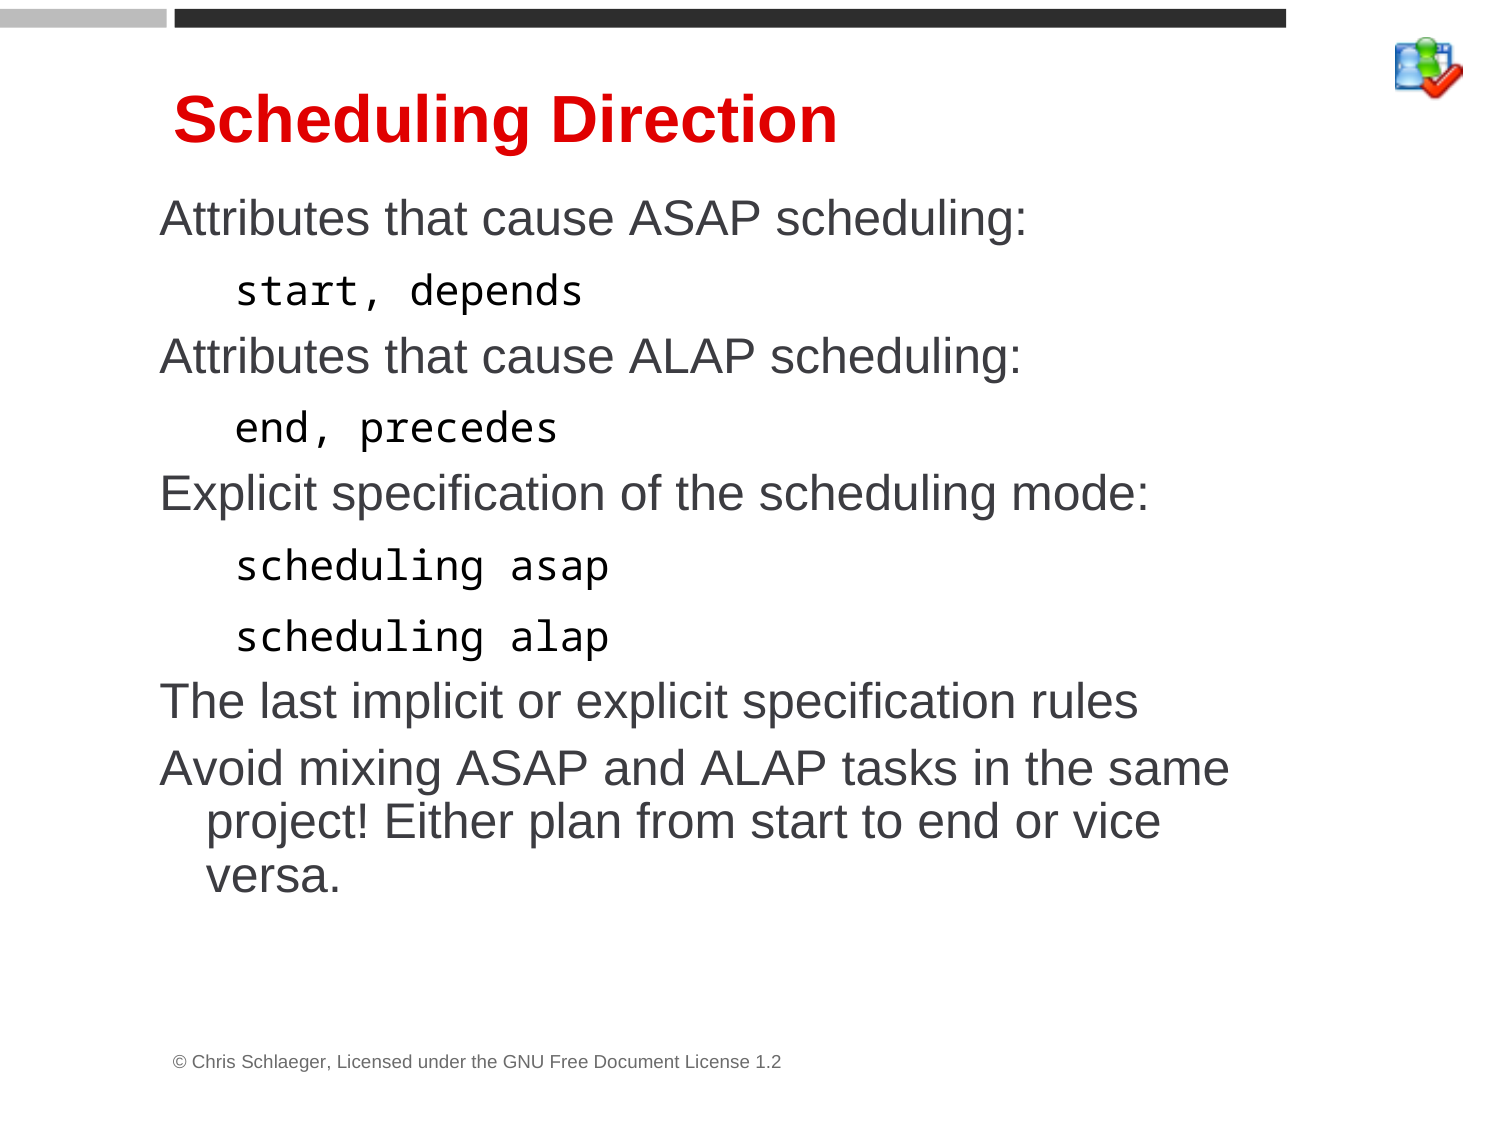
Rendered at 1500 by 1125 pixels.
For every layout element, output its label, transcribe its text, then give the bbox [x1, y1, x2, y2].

picture [1395, 37, 1463, 105]
list Attributes that cause ASAP scheduling: start, depends Attributes that cause ALAP scheduling: end, precedes Explicit specification of the scheduling mode: scheduling asap scheduling alap The last implicit or explicit specification rules Avoid mixing ASAP and ALAP tasks in the same project! Either plan from start to end or vice versa. [159, 193, 1313, 990]
title Scheduling Direction [173, 41, 1395, 205]
